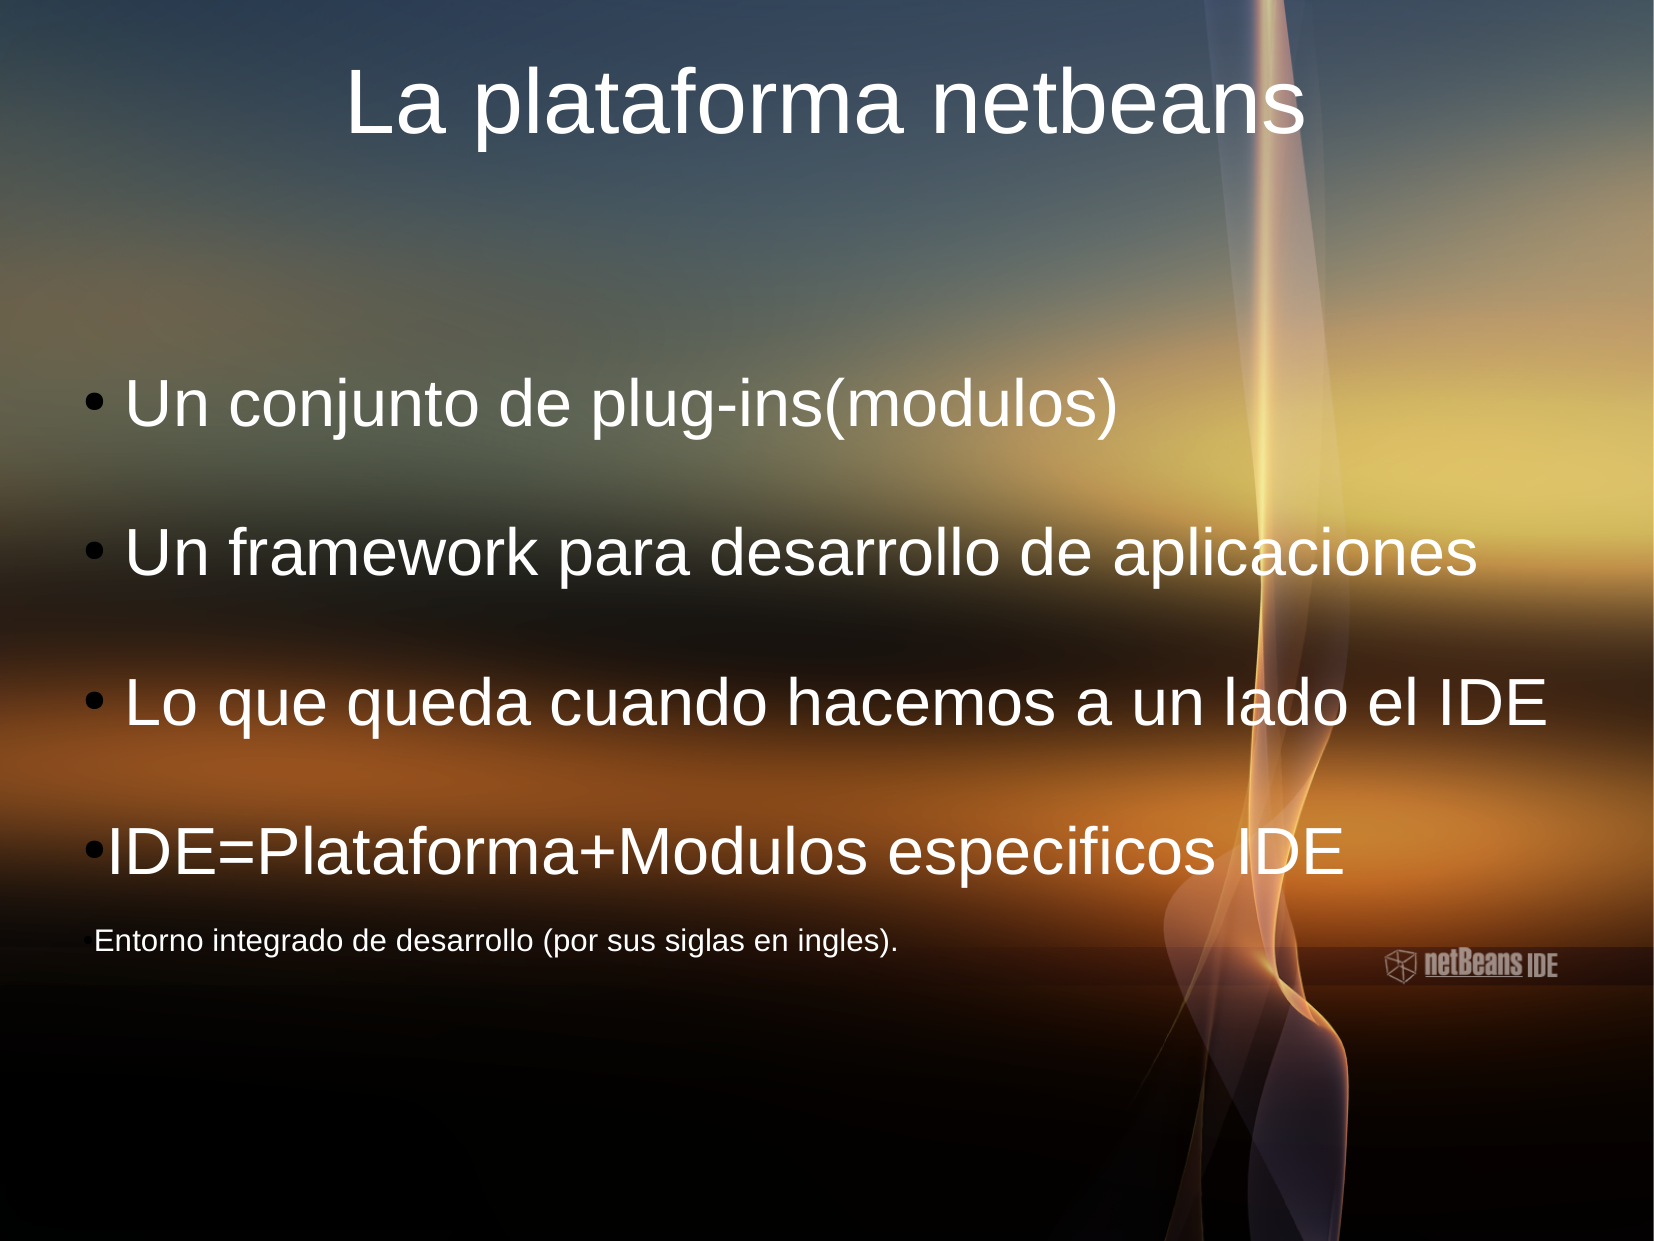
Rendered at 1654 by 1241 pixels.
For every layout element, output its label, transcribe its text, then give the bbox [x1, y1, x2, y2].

title La plataforma netbeans [82, 49, 1571, 257]
subtitle Un conjunto de plug-ins(modulos) Un framework para desarrollo de aplicaciones Lo que queda cuando hacemos a un lado el IDE IDE=Plataforma+Modulos especificos IDE Entorno integrado de desarrollo (por sus siglas en ingles). [82, 297, 1571, 1102]
picture [0, 0, 1654, 1241]
